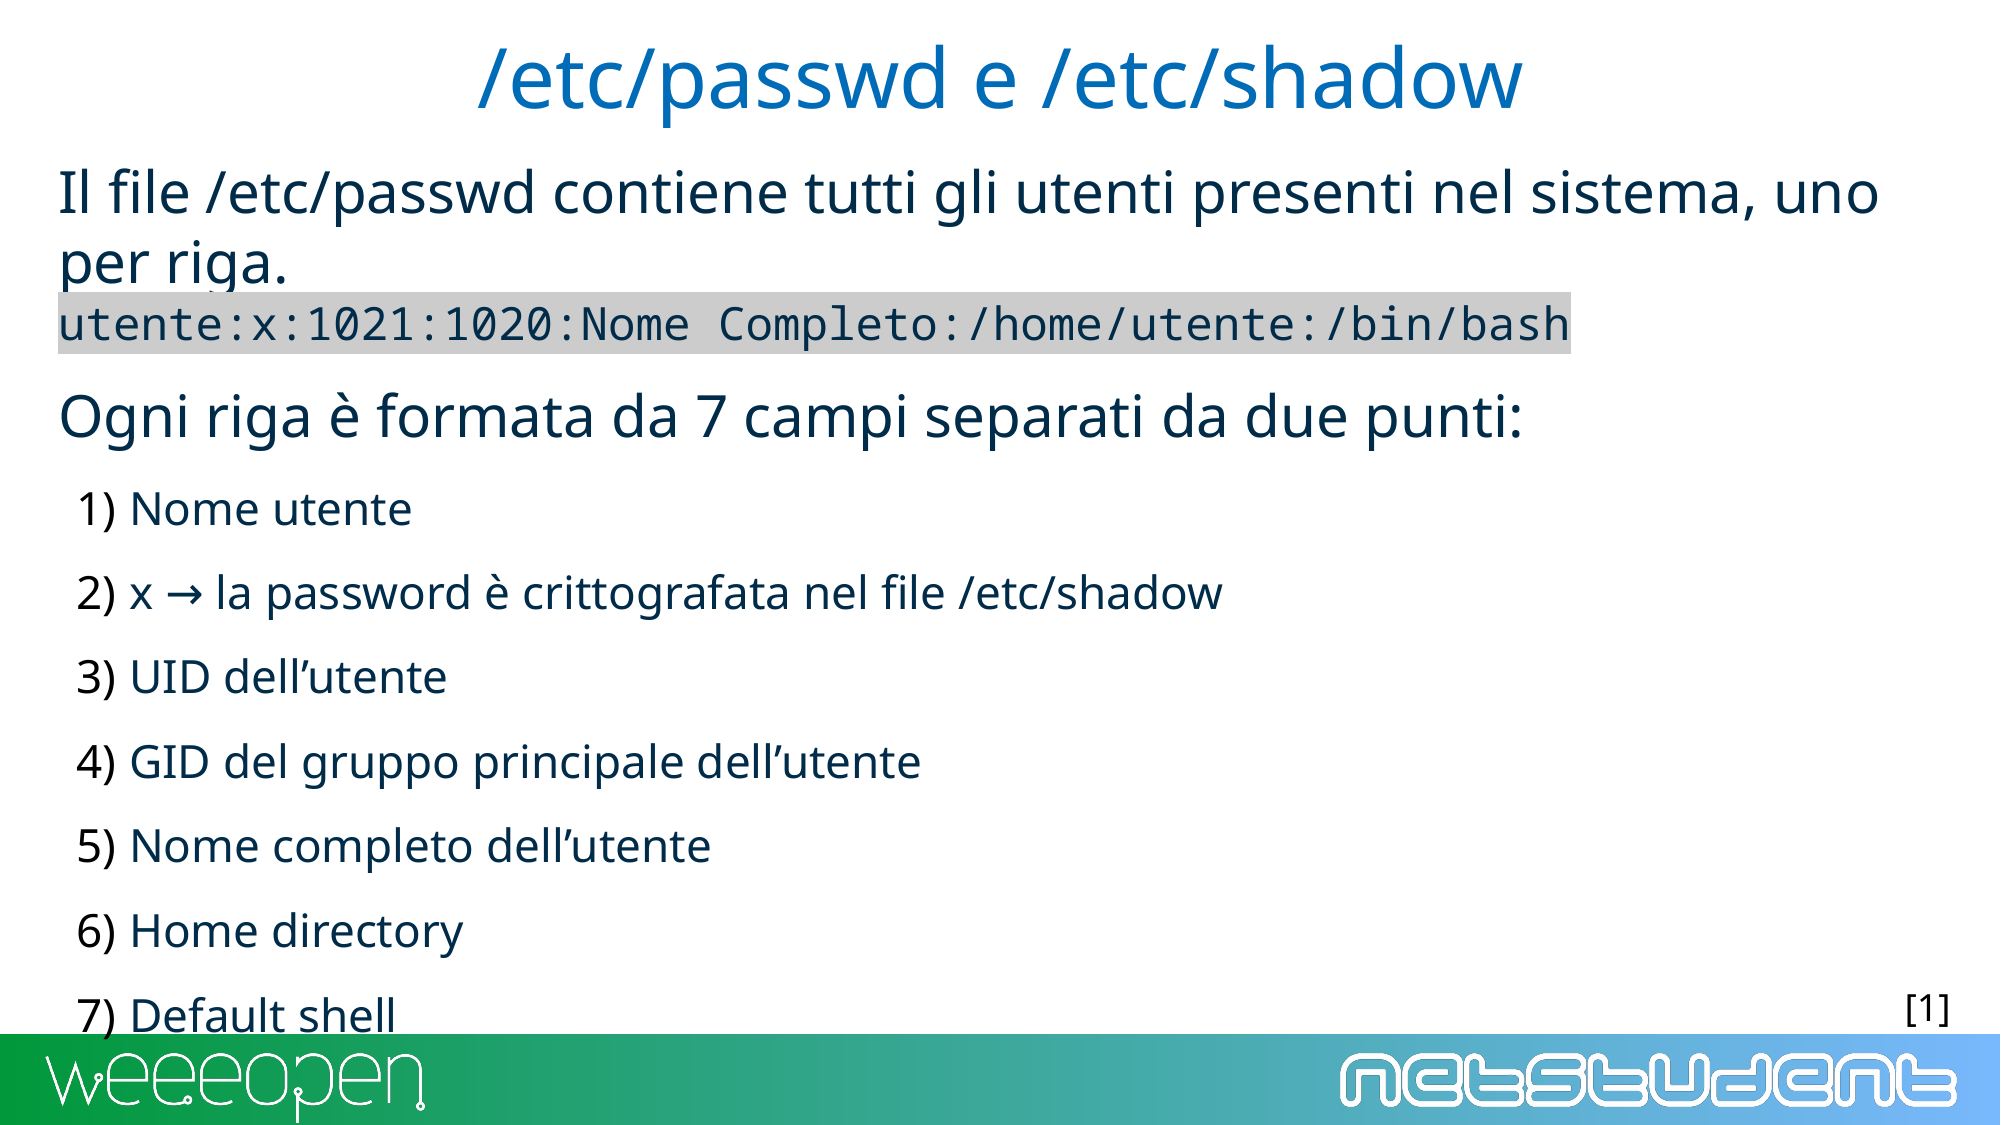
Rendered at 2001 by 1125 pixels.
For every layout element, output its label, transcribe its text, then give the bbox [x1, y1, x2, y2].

picture [45, 1053, 425, 1123]
picture [1340, 1053, 1957, 1107]
text_box [1] [1889, 974, 2000, 1034]
list Il file /etc/passwd contiene tutti gli utenti presenti nel sistema, uno per riga. utente:x:1021:1020:Nome Completo:/home/utente:/bin/bash Ogni riga è formata da 7 campi separati da due punti: Nome utente x → la password è crittografata nel file /etc/shadow UID dell’utente GID del gruppo principale dell’utente Nome completo dell’utente Home directory Default shell [43, 147, 1959, 1010]
title /etc/passwd e /etc/shadow [43, 29, 1959, 147]
